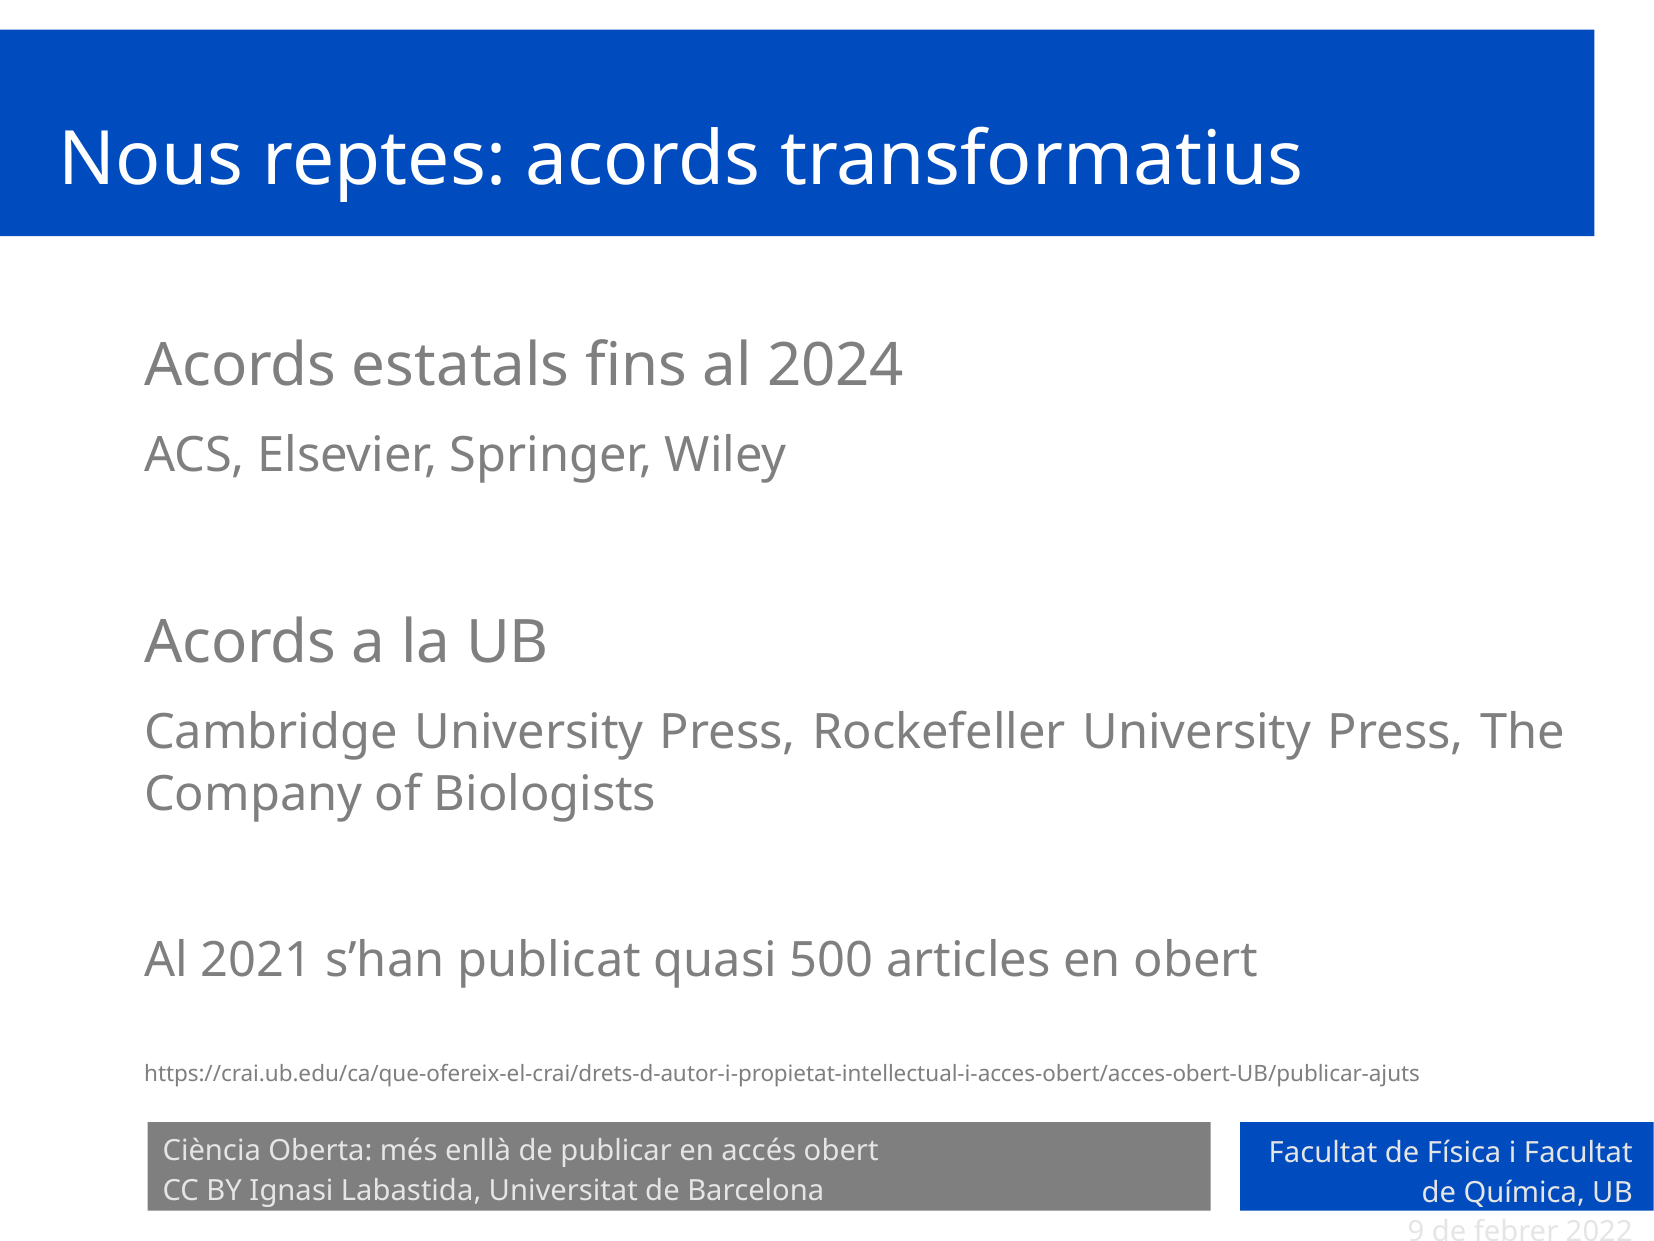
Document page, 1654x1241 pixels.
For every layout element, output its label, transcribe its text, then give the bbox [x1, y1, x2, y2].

title Nous reptes: acords transformatius [59, 59, 1595, 207]
list Acords estatals fins al 2024 ACS, Elsevier, Springer, Wiley Acords a la UB Cambridge University Press, Rockefeller University Press, The Company of Biologists Al 2021 s’han publicat quasi 500 articles en obert https://crai.ub.edu/ca/que-ofereix-el-crai/drets-d-autor-i-propietat-intellectual-i-acces-obert/acces-obert-UB/publicar-ajuts [59, 324, 1565, 1093]
